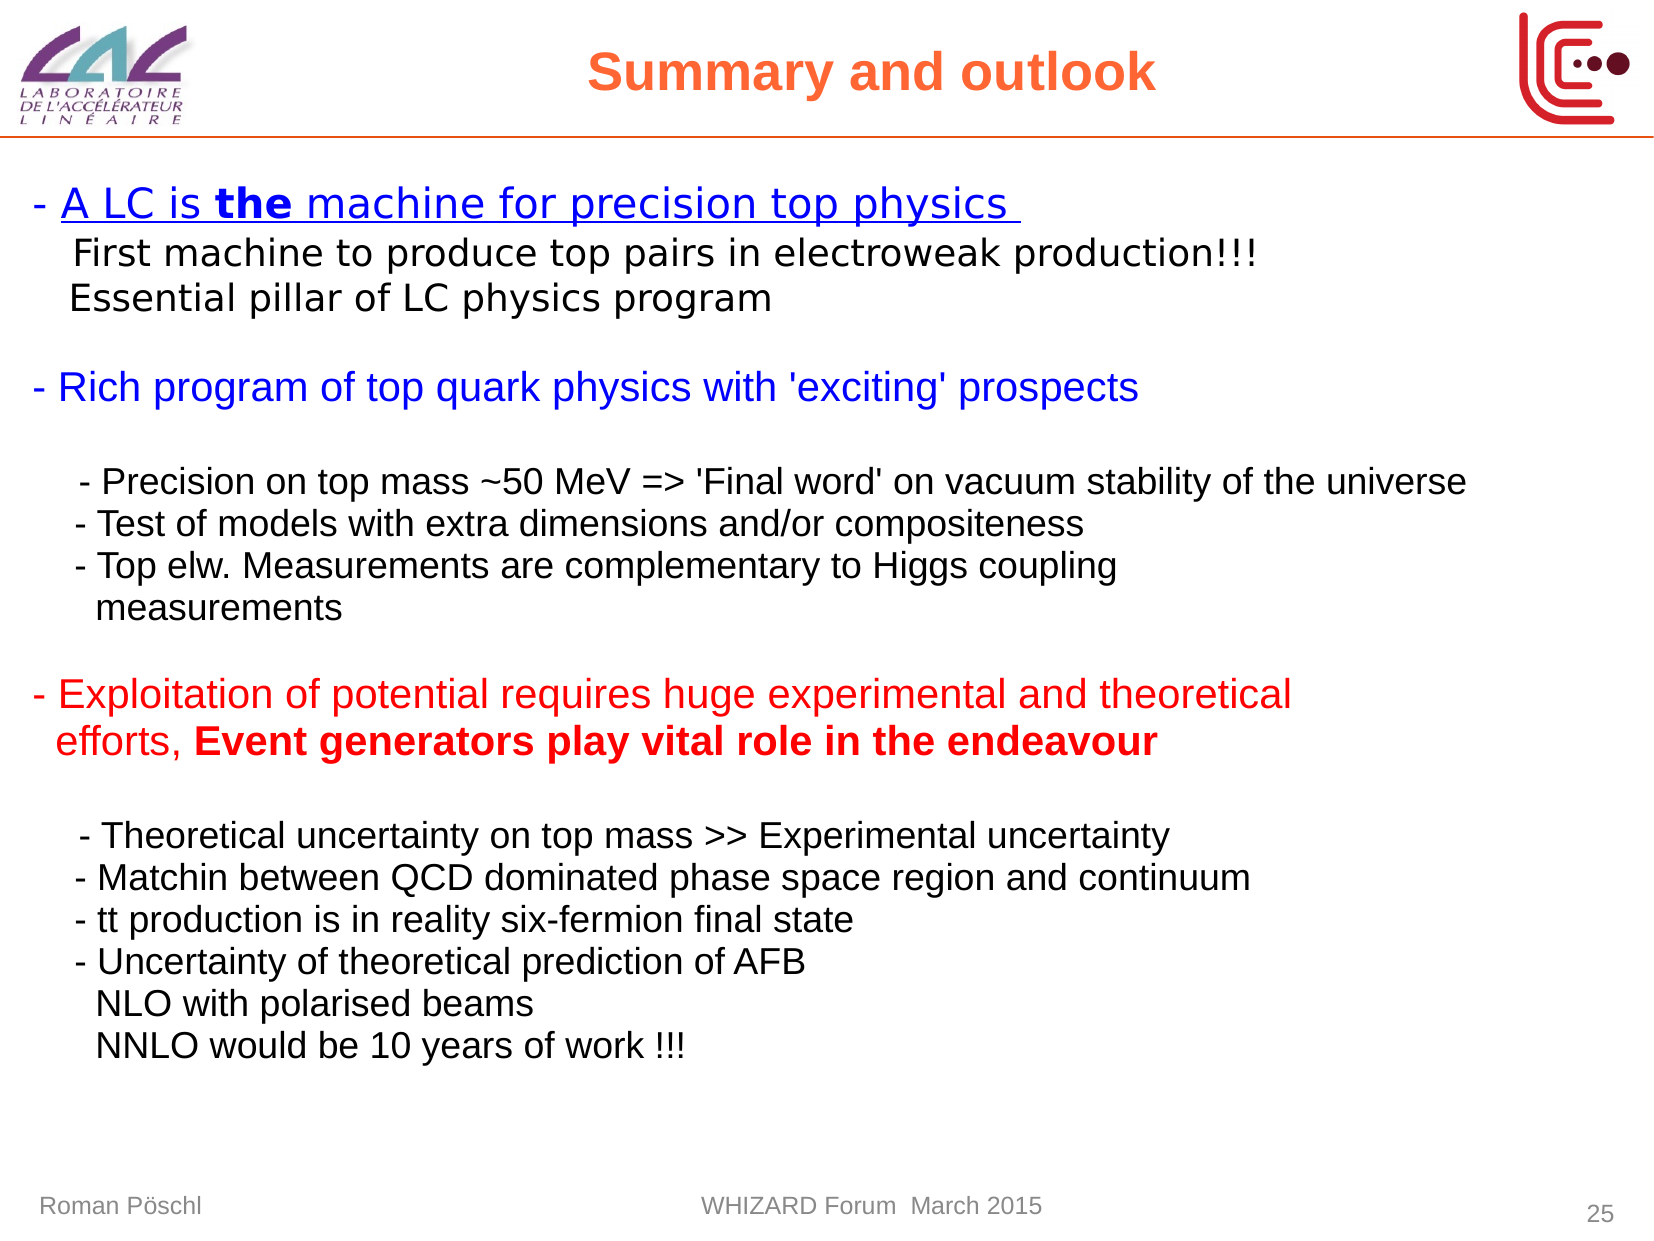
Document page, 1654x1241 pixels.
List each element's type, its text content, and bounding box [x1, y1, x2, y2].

picture [17, 22, 199, 127]
text_box - A LC is the machine for precision top physics First machine to produce top pairs in electroweak production!!! Essential pillar of LC physics program - Rich program of top quark physics with 'exciting' prospects - Precision on top mass ~50 MeV => 'Final word' on vacuum stability of the universe - Test of models with extra dimensions and/or compositeness - Top elw. Measurements are complementary to Higgs coupling measurements - Exploitation of potential requires huge experimental and theoretical efforts, Event generators play vital role in the endeavour - Theoretical uncertainty on top mass >> Experimental uncertainty - Matchin between QCD dominated phase space region and continuum - tt production is in reality six-fermion final state - Uncertainty of theoretical prediction of AFB NLO with polarised beams NNLO would be 10 years of work !!! [17, 172, 1650, 1241]
title Summary and outlook [128, 29, 1617, 113]
picture [1508, 2, 1641, 135]
